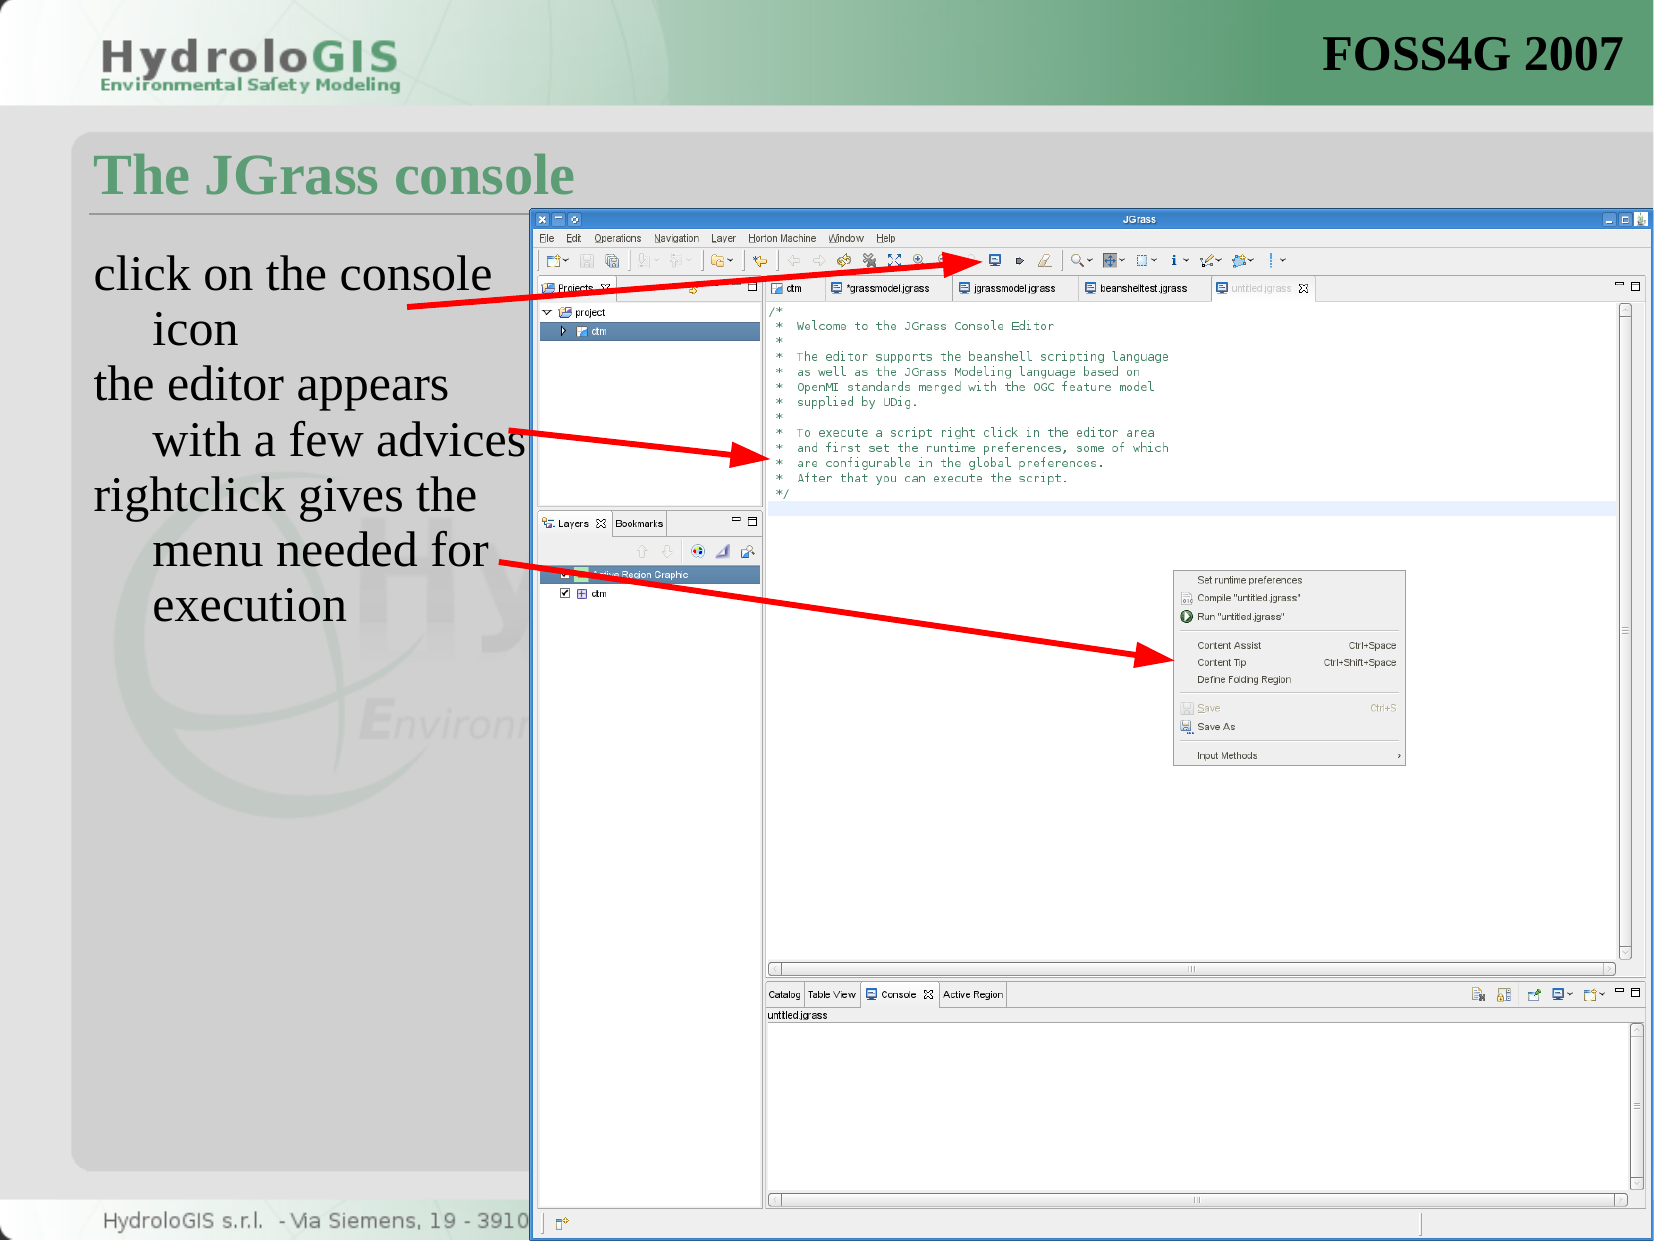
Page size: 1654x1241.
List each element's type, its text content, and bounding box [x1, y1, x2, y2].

title The JGrass console [93, 134, 1600, 215]
picture [0, 0, 1654, 1241]
text_box click on the console icon the editor appears with a few advices rightclick gives the menu needed for execution [93, 245, 528, 643]
